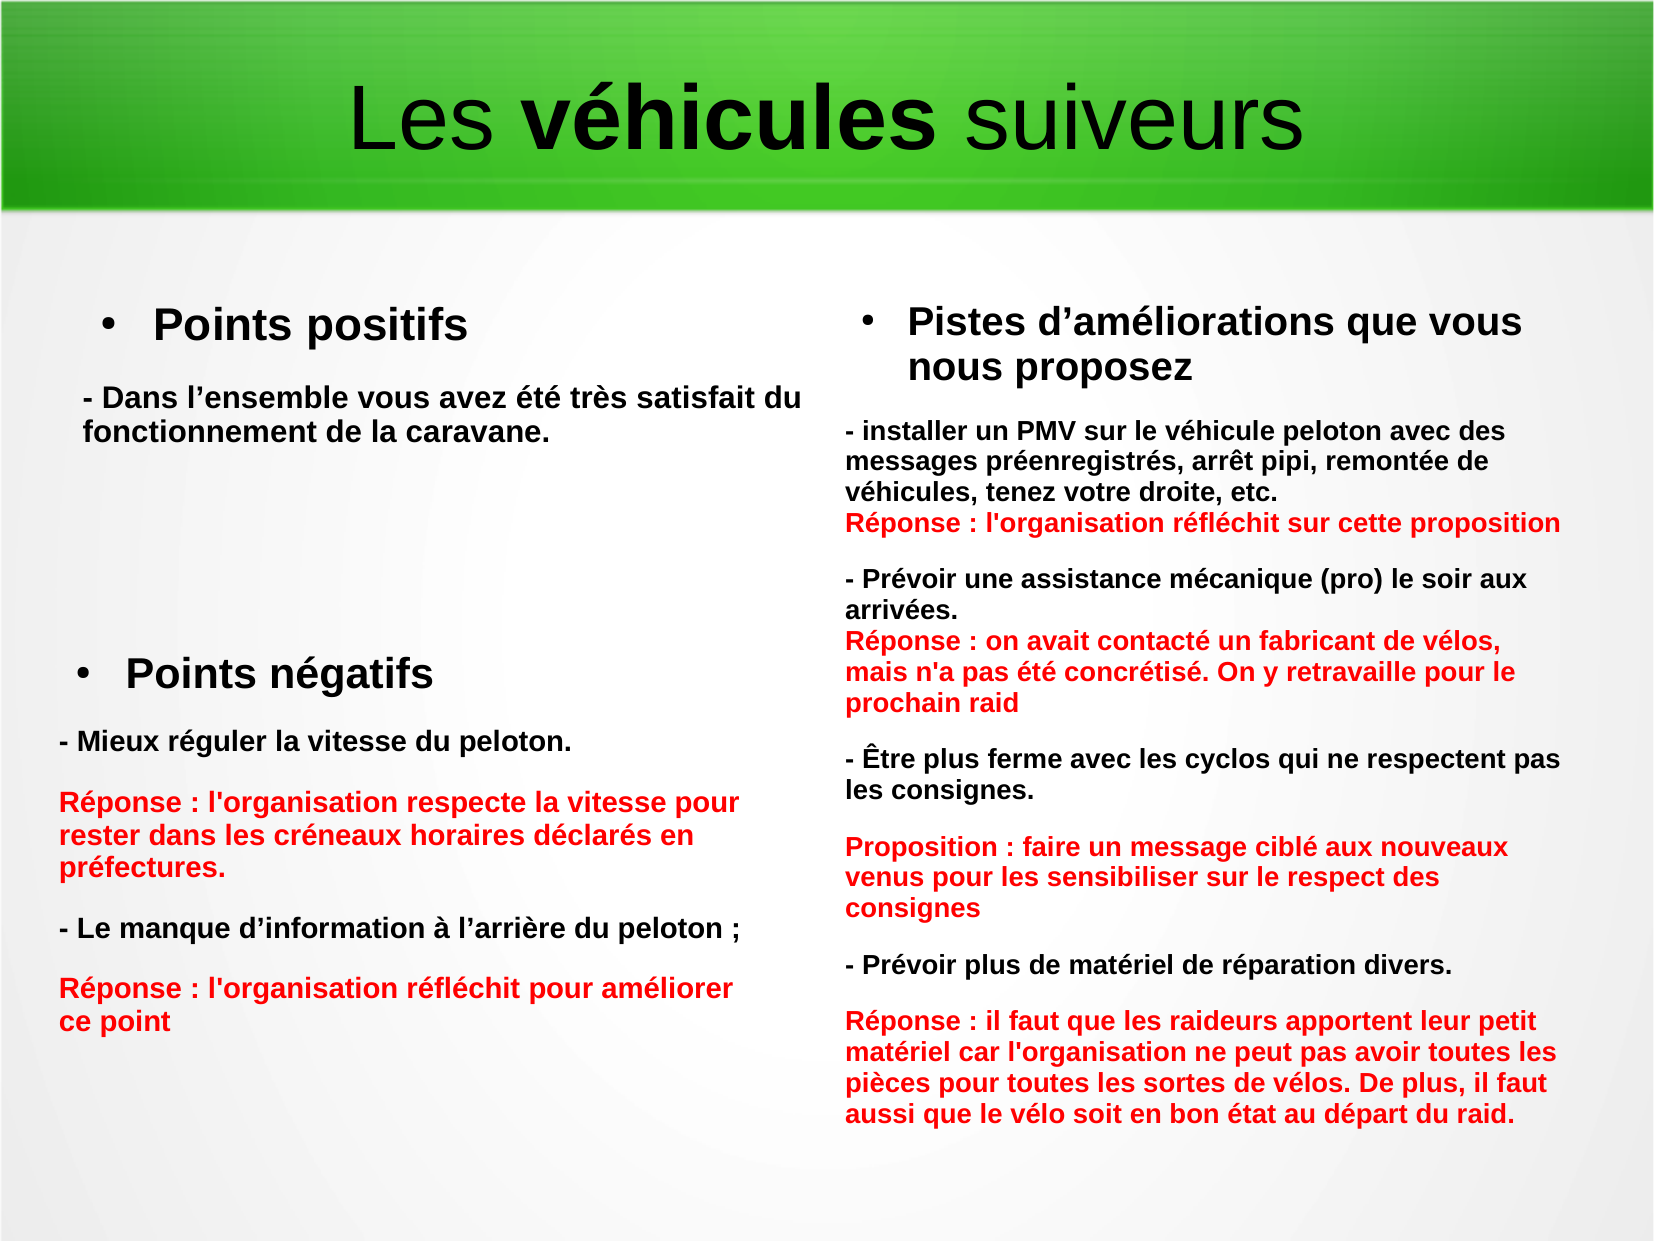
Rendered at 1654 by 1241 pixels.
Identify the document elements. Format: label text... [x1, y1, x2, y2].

picture [0, 0, 1654, 1241]
list Points négatifs - Mieux réguler la vitesse du peloton. Réponse : l'organisation respecte la vitesse pour rester dans les créneaux horaires déclarés en préfectures. - Le manque d’information à l’arrière du peloton ; Réponse : l'organisation réfléchit pour améliorer ce point [59, 649, 745, 1052]
list Pistes d’améliorations que vous nous proposez - installer un PMV sur le véhicule peloton avec des messages préenregistrés, arrêt pipi, remontée de véhicules, tenez votre droite, etc. Réponse : l'organisation réfléchit sur cette proposition - Prévoir une assistance mécanique (pro) le soir aux arrivées. Réponse : on avait contacté un fabricant de vélos, mais n'a pas été concrétisé. On y retravaille pour le prochain raid - Être plus ferme avec les cyclos qui ne respectent pas les consignes. Proposition : faire un message ciblé aux nouveaux venus pour les sensibiliser sur le respect des consignes - Prévoir plus de matériel de réparation divers. Réponse : il faut que les raideurs apportent leur petit matériel car l'organisation ne peut pas avoir toutes les pièces pour toutes les sortes de vélos. De plus, il faut aussi que le vélo soit en bon état au départ du raid. [845, 299, 1572, 1146]
title Les véhicules suiveurs [82, 47, 1571, 189]
list Points positifs - Dans l’ensemble vous avez été très satisfait du fonctionnement de la caravane. [82, 299, 809, 709]
